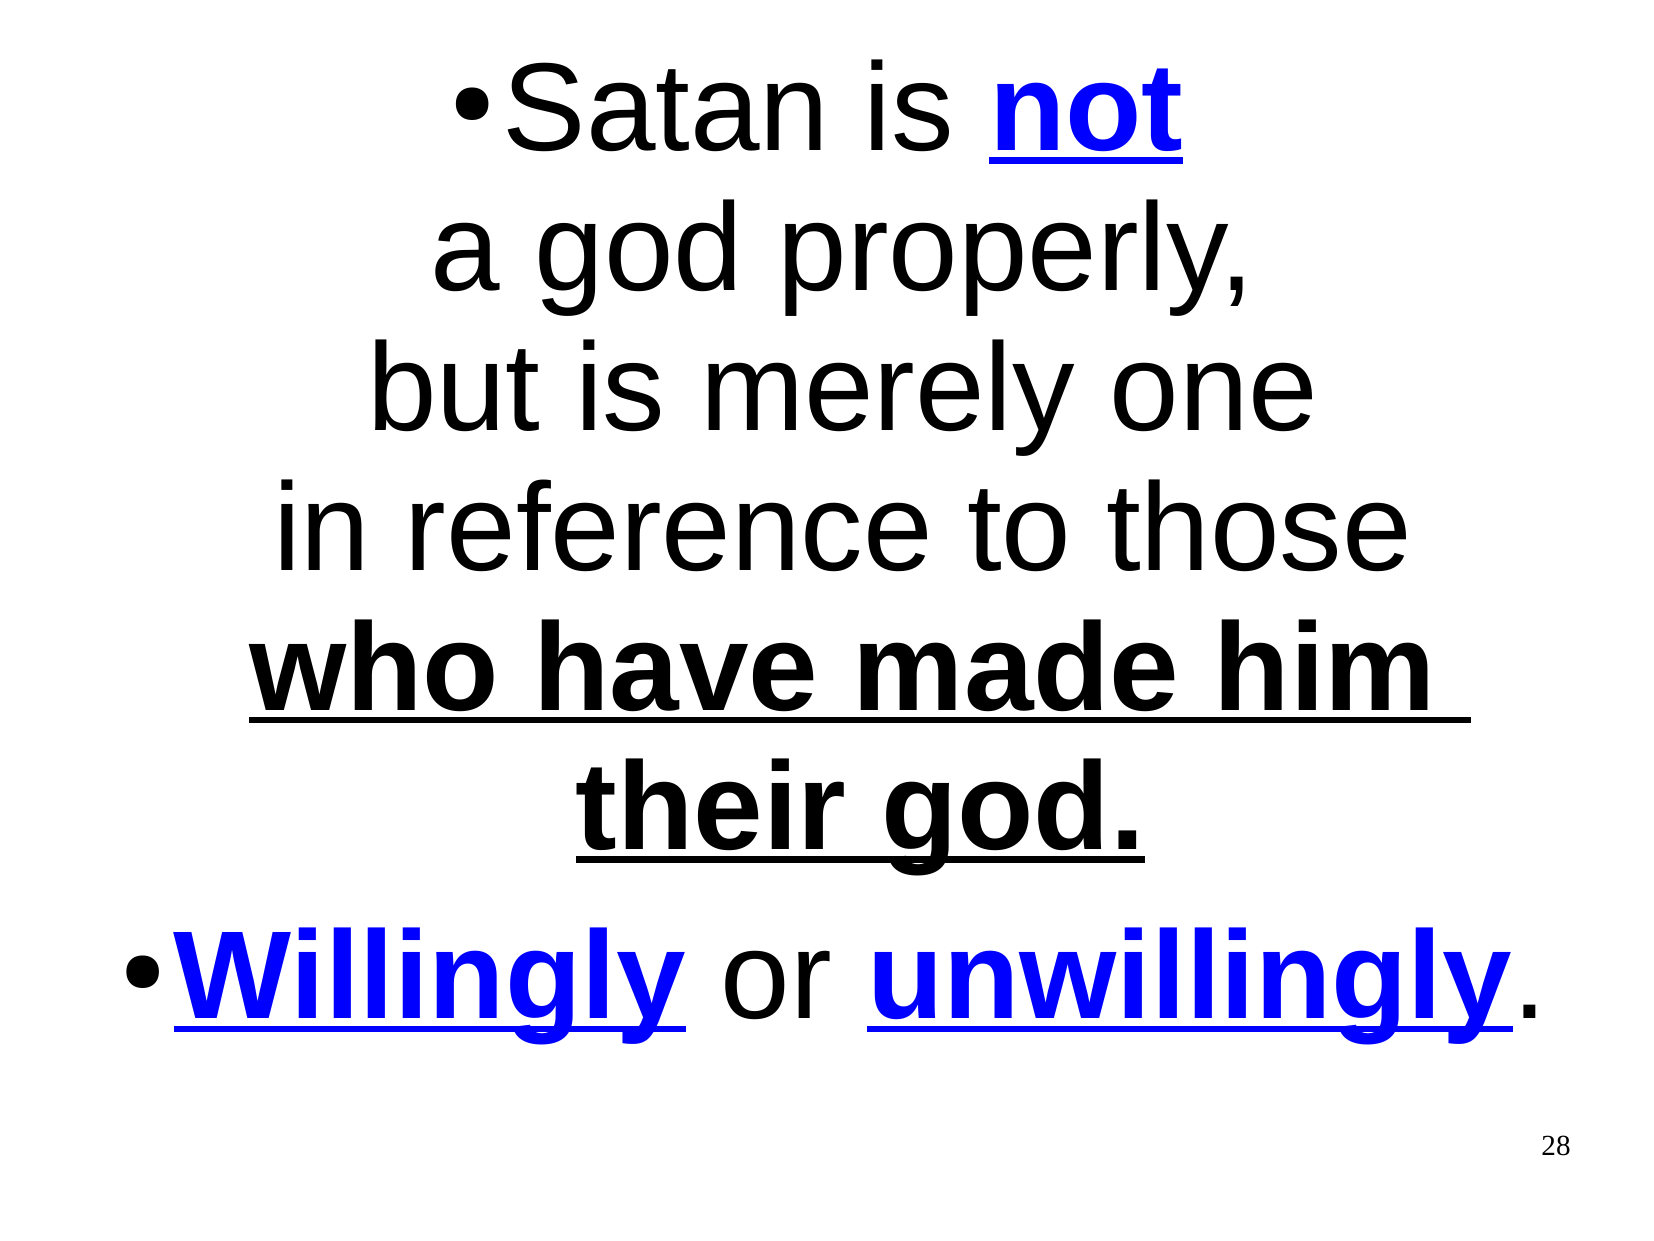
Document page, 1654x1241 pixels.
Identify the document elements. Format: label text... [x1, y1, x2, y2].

list Satan is not a god properly, but is merely one in reference to those who have made him their god. Willingly or unwillingly. [37, 37, 1613, 1238]
